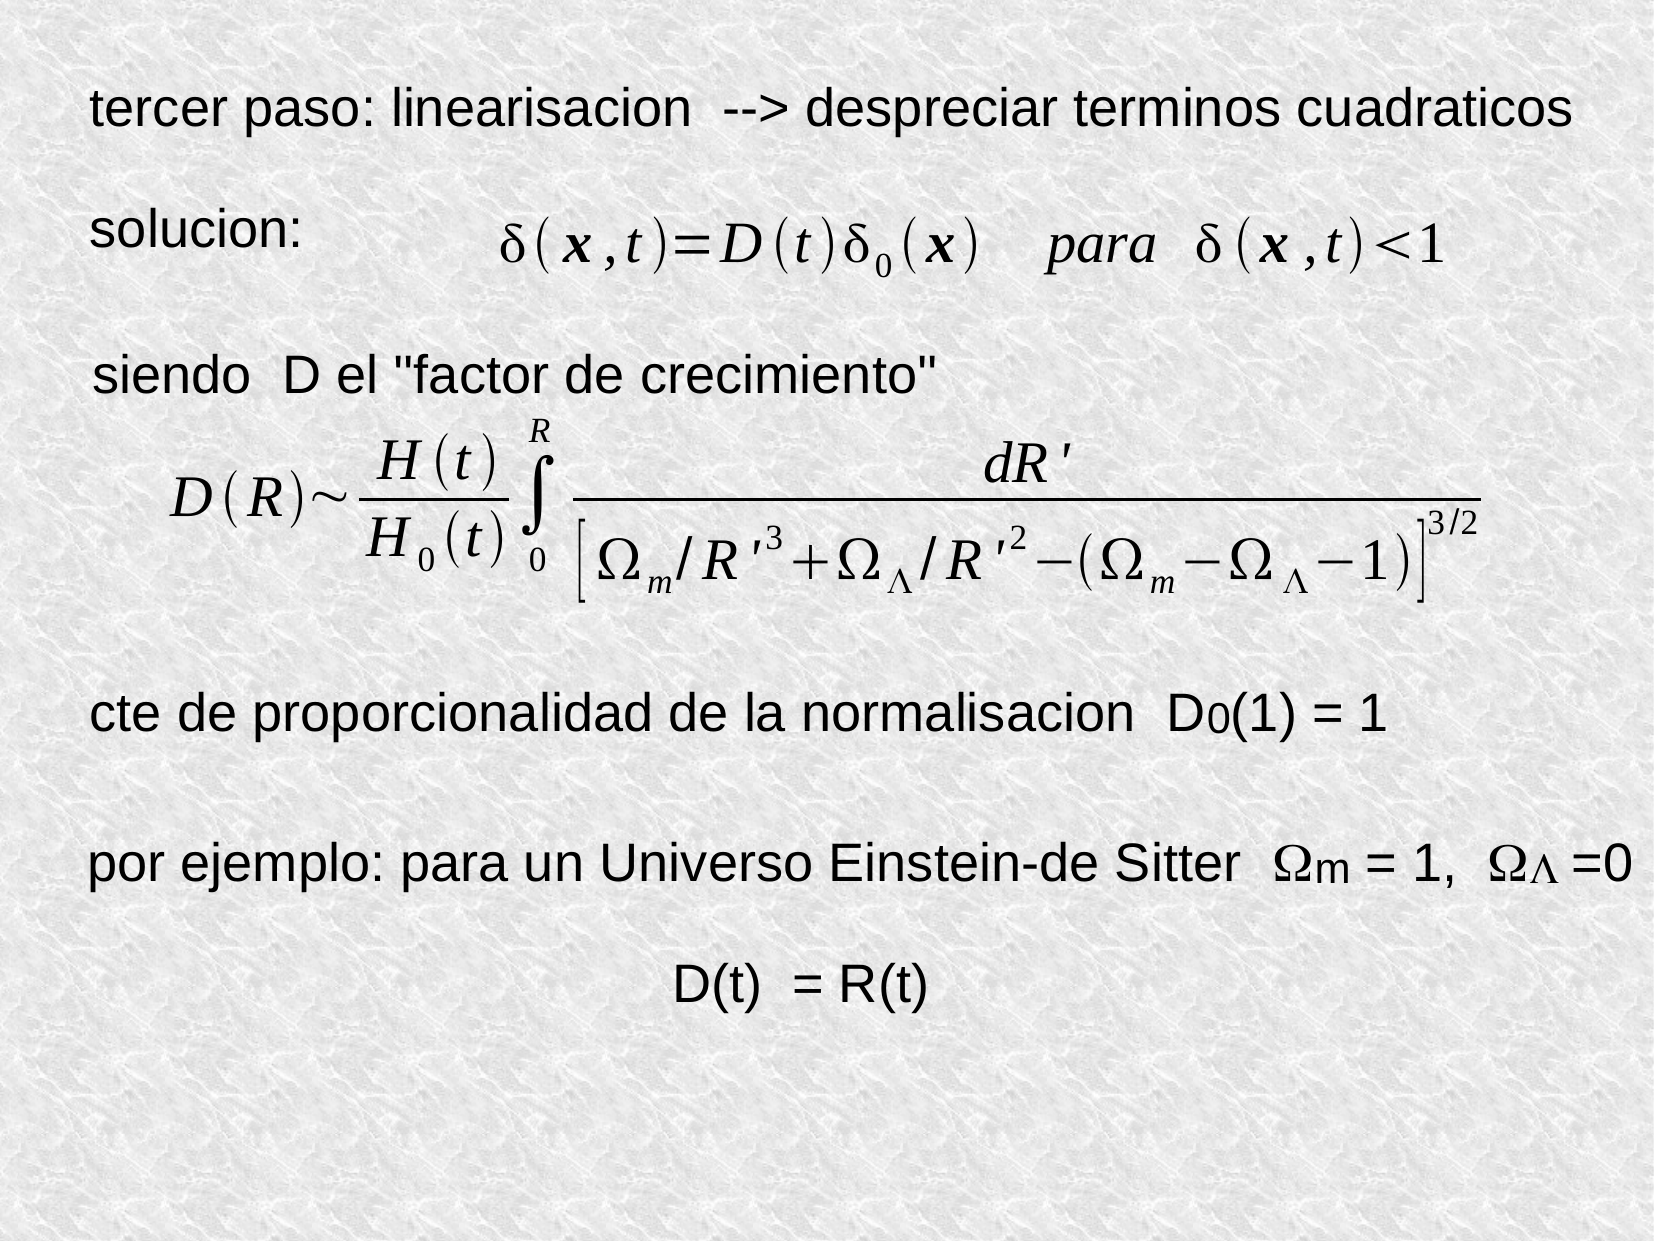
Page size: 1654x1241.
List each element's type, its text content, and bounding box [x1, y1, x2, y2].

text_box cte de proporcionalidad de la normalisacion D0(1) = 1 [75, 675, 1291, 764]
chart [151, 412, 1501, 604]
text_box por ejemplo: para un Universo Einstein-de Sitter m = 1,  =0 D(t) = R(t) [72, 825, 1538, 1050]
picture [0, 0, 1654, 1241]
text_box siendo D el ''factor de crecimiento'' [77, 337, 894, 418]
chart [482, 211, 1462, 285]
text_box tercer paso: linearisacion --> despreciar terminos cuadraticos solucion: [75, 69, 1439, 281]
